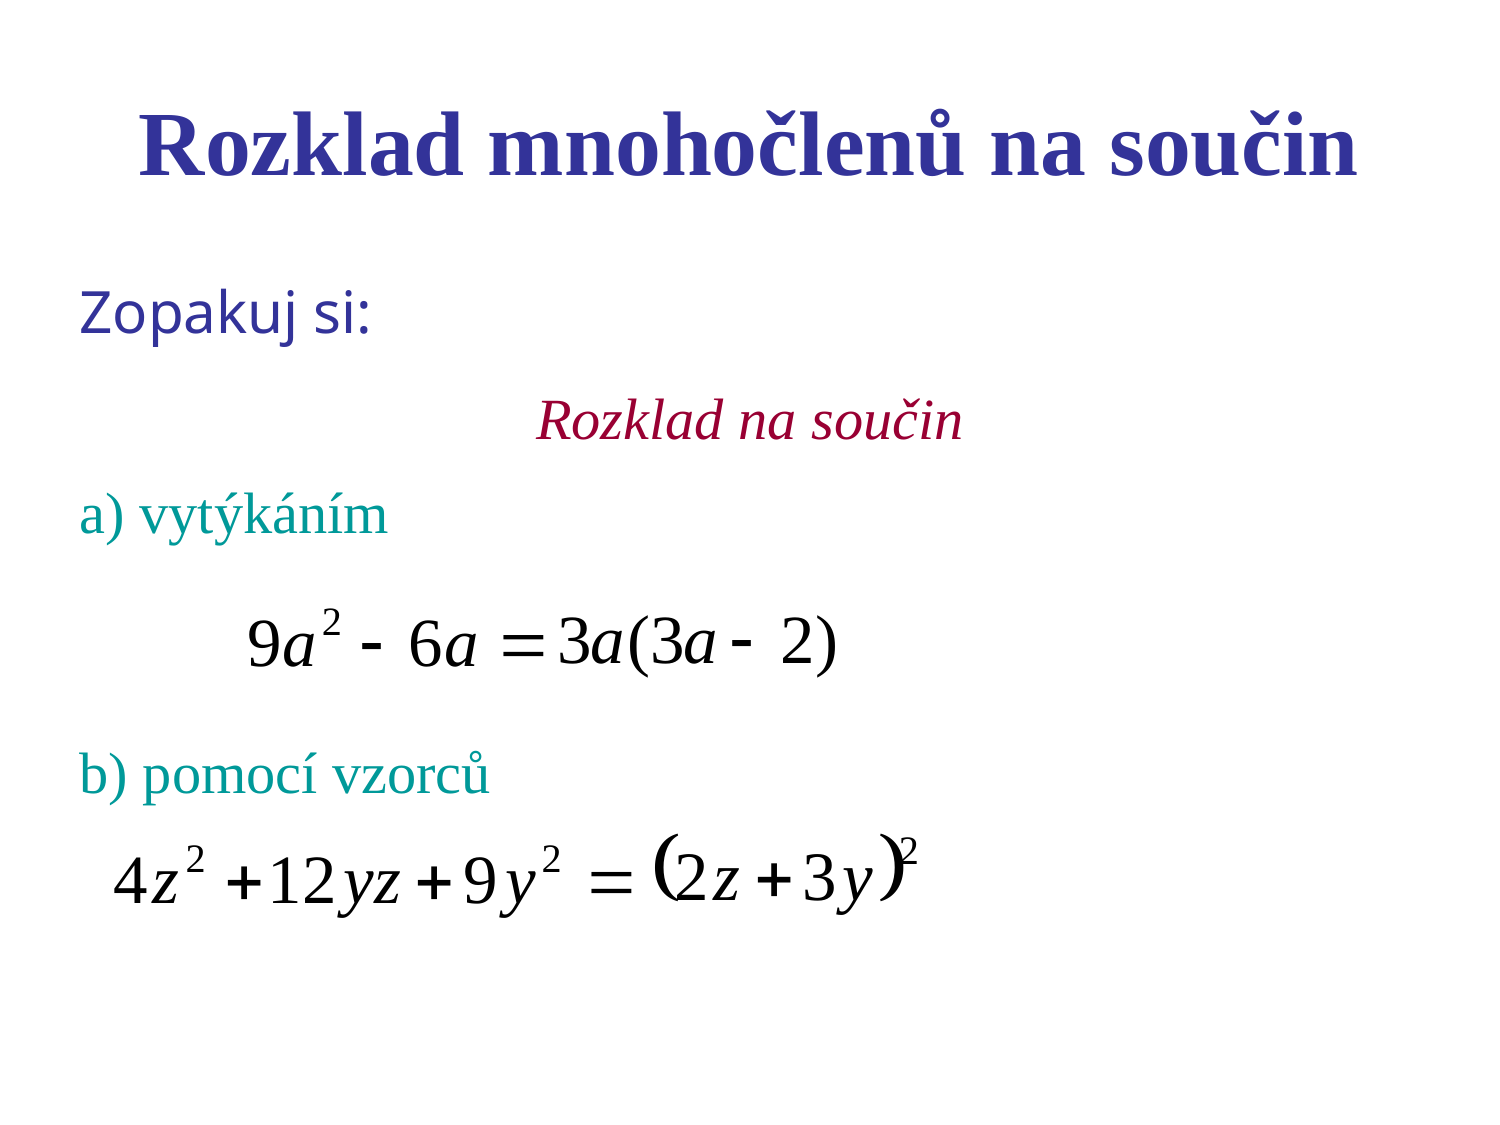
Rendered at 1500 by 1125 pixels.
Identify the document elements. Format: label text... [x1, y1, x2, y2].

title Rozklad mnohočlenů na součin [75, 45, 1426, 233]
chart [238, 591, 544, 684]
text_box a) vytýkáním [64, 467, 1436, 554]
chart [549, 600, 848, 693]
text_box Rozklad na součin [64, 373, 1436, 459]
text_box b) pomocí vzorců [64, 727, 1436, 814]
chart [643, 819, 932, 930]
text_box Zopakuj si: [64, 267, 1436, 353]
chart [103, 828, 633, 933]
